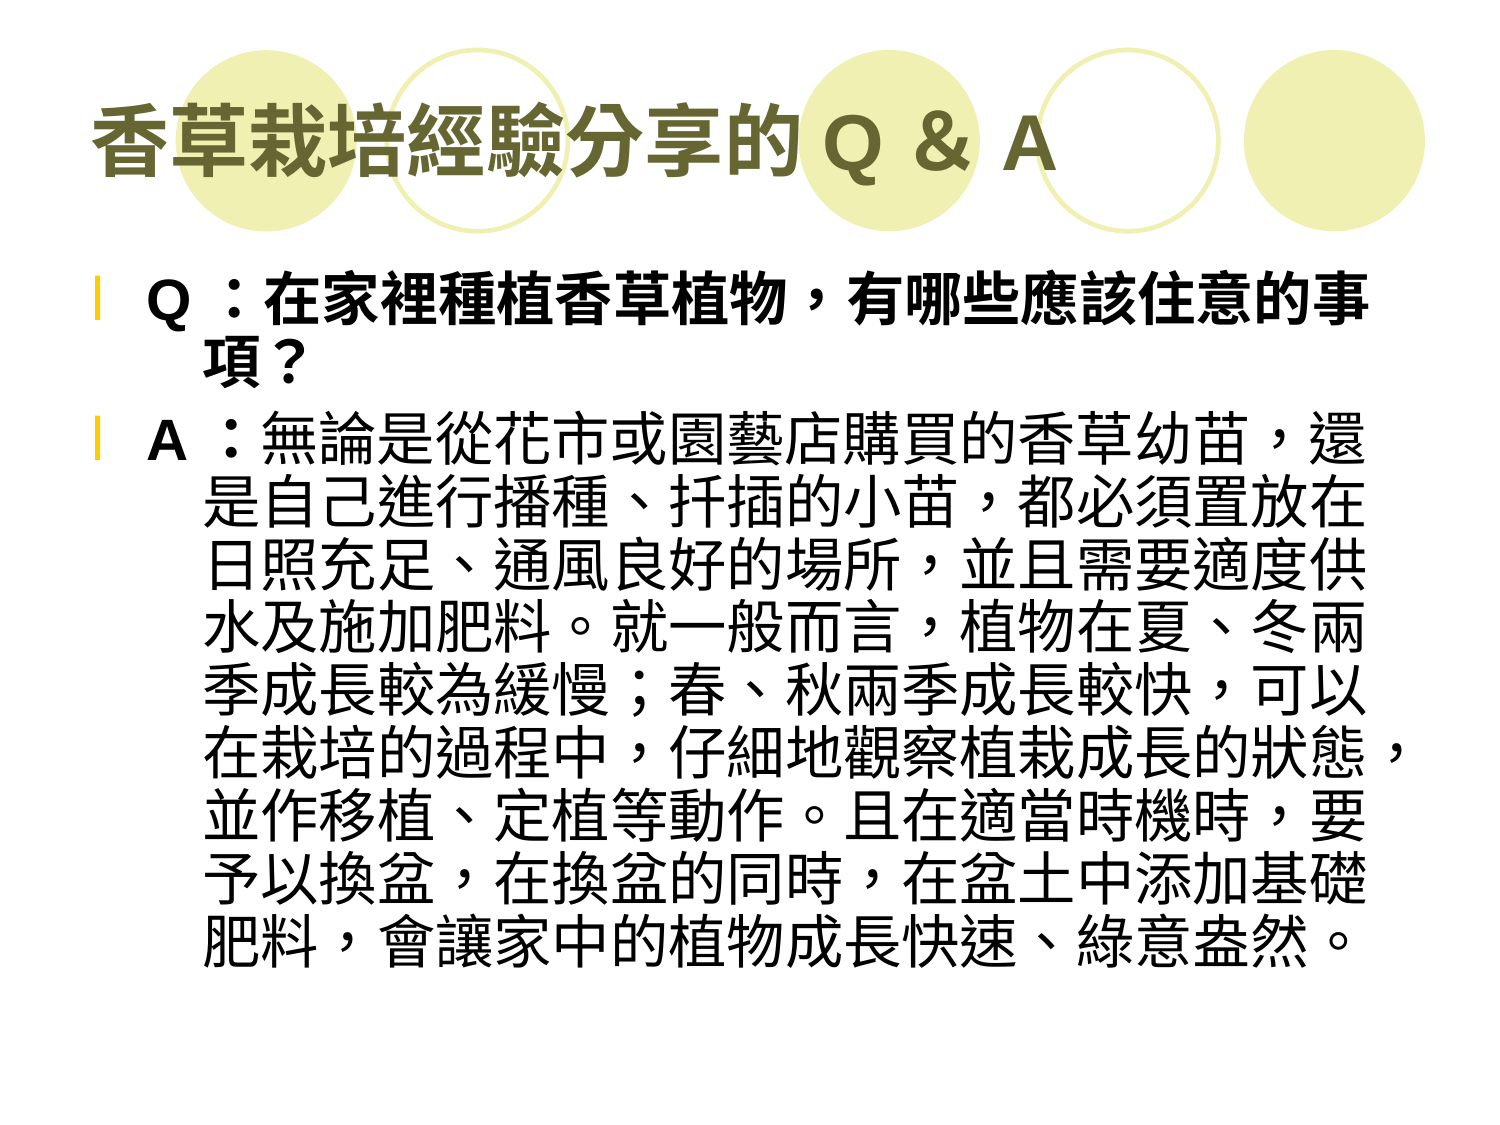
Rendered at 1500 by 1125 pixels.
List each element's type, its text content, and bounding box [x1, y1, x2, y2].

list Q：在家裡種植香草植物，有哪些應該住意的事項？ A：無論是從花市或園藝店購買的香草幼苗，還是自己進行播種、扦插的小苗，都必須置放在日照充足、通風良好的場所，並且需要適度供水及施加肥料。就一般而言，植物在夏、冬兩季成長較為緩慢；春、秋兩季成長較快，可以在栽培的過程中，仔細地觀察植栽成長的狀態，並作移植、定植等動作。且在適當時機時，要予以換盆，在換盆的同時，在盆土中添加基礎肥料，會讓家中的植物成長快速、綠意盎然。 [75, 262, 1426, 1006]
title 香草栽培經驗分享的Q＆A [75, 45, 1426, 233]
